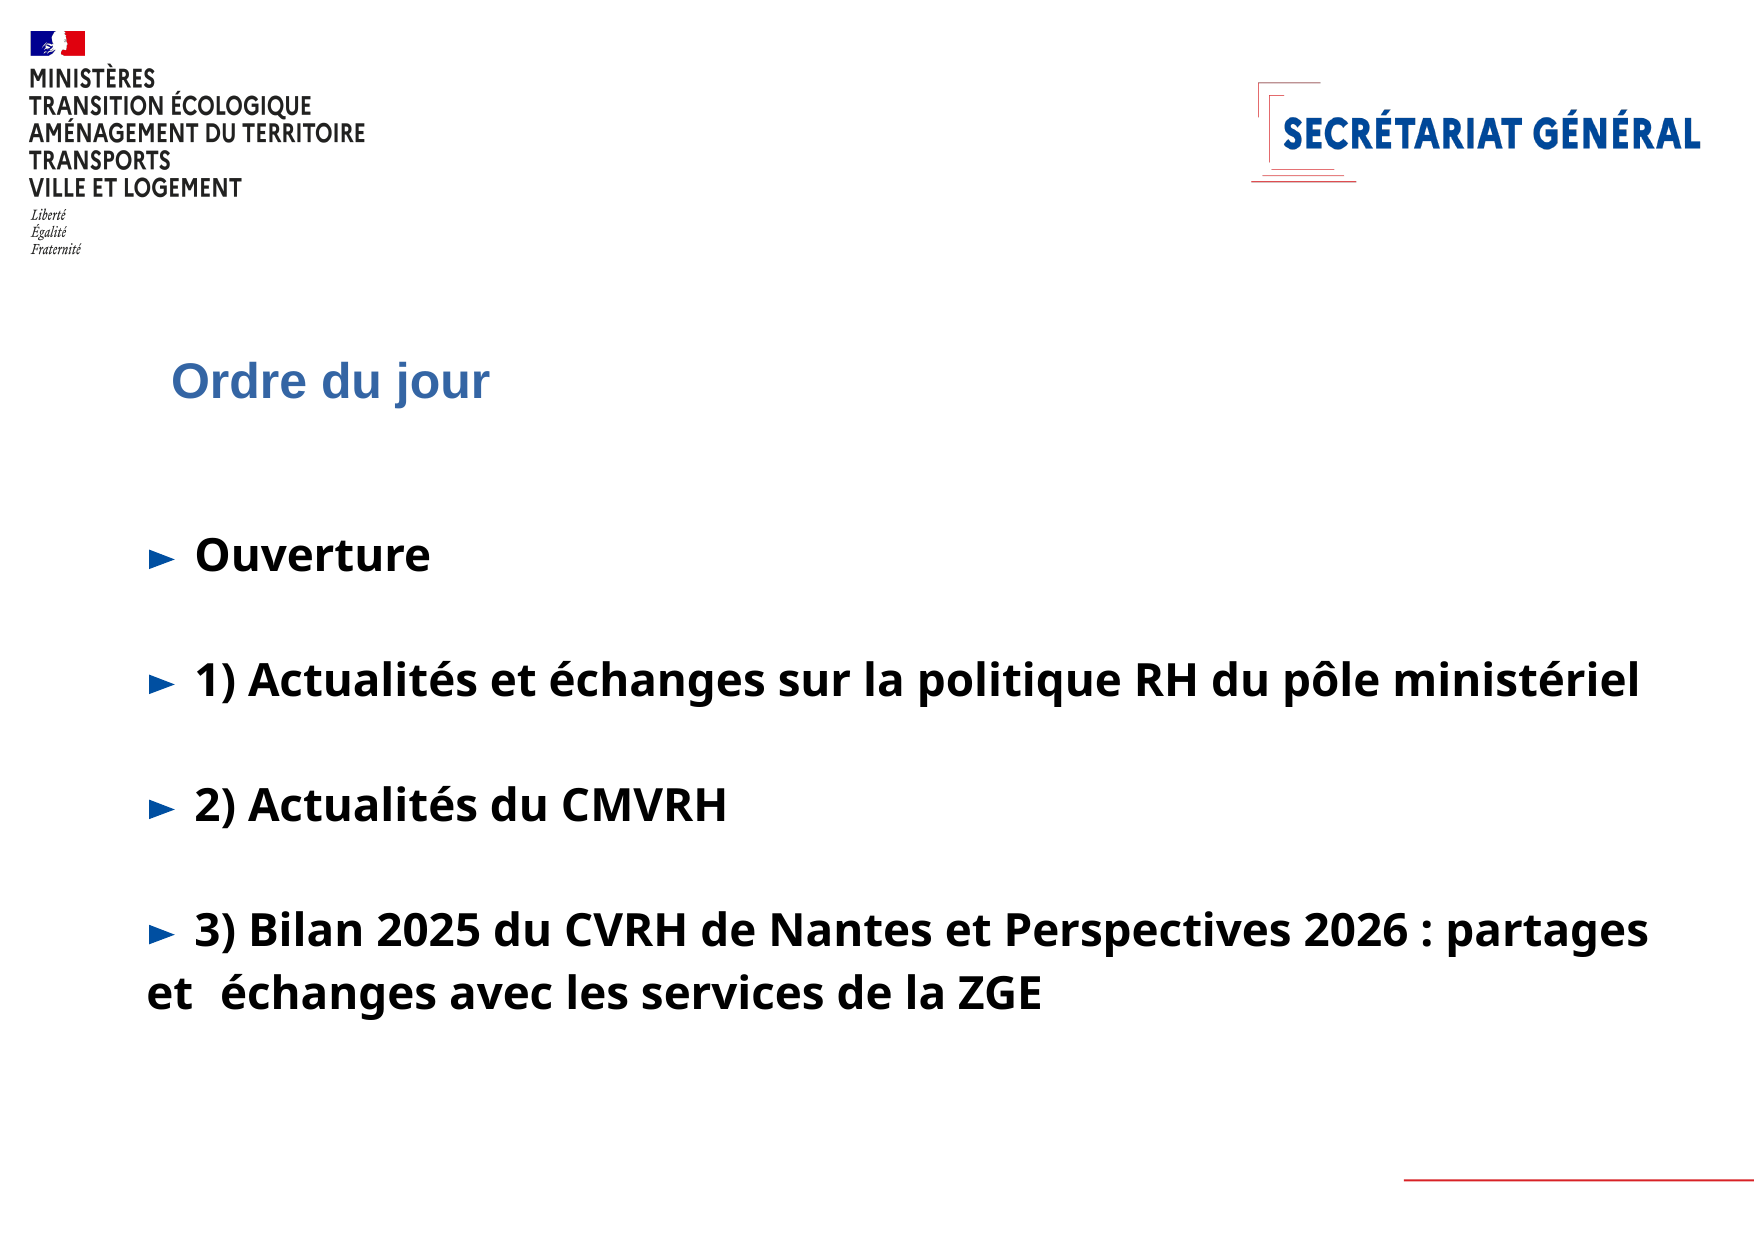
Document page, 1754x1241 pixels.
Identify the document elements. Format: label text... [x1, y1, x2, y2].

text_box Ordre du jour [156, 346, 506, 417]
text_box ► Ouverture ► 1) Actualités et échanges sur la politique RH du pôle ministériel ► 2) Actualités du CMVRH ► 3) Bilan 2025 du CVRH de Nantes et Perspectives 2026 : partages et échanges avec les services de la ZGE [131, 469, 1684, 993]
picture [1230, 56, 1717, 204]
picture [11, 6, 384, 279]
